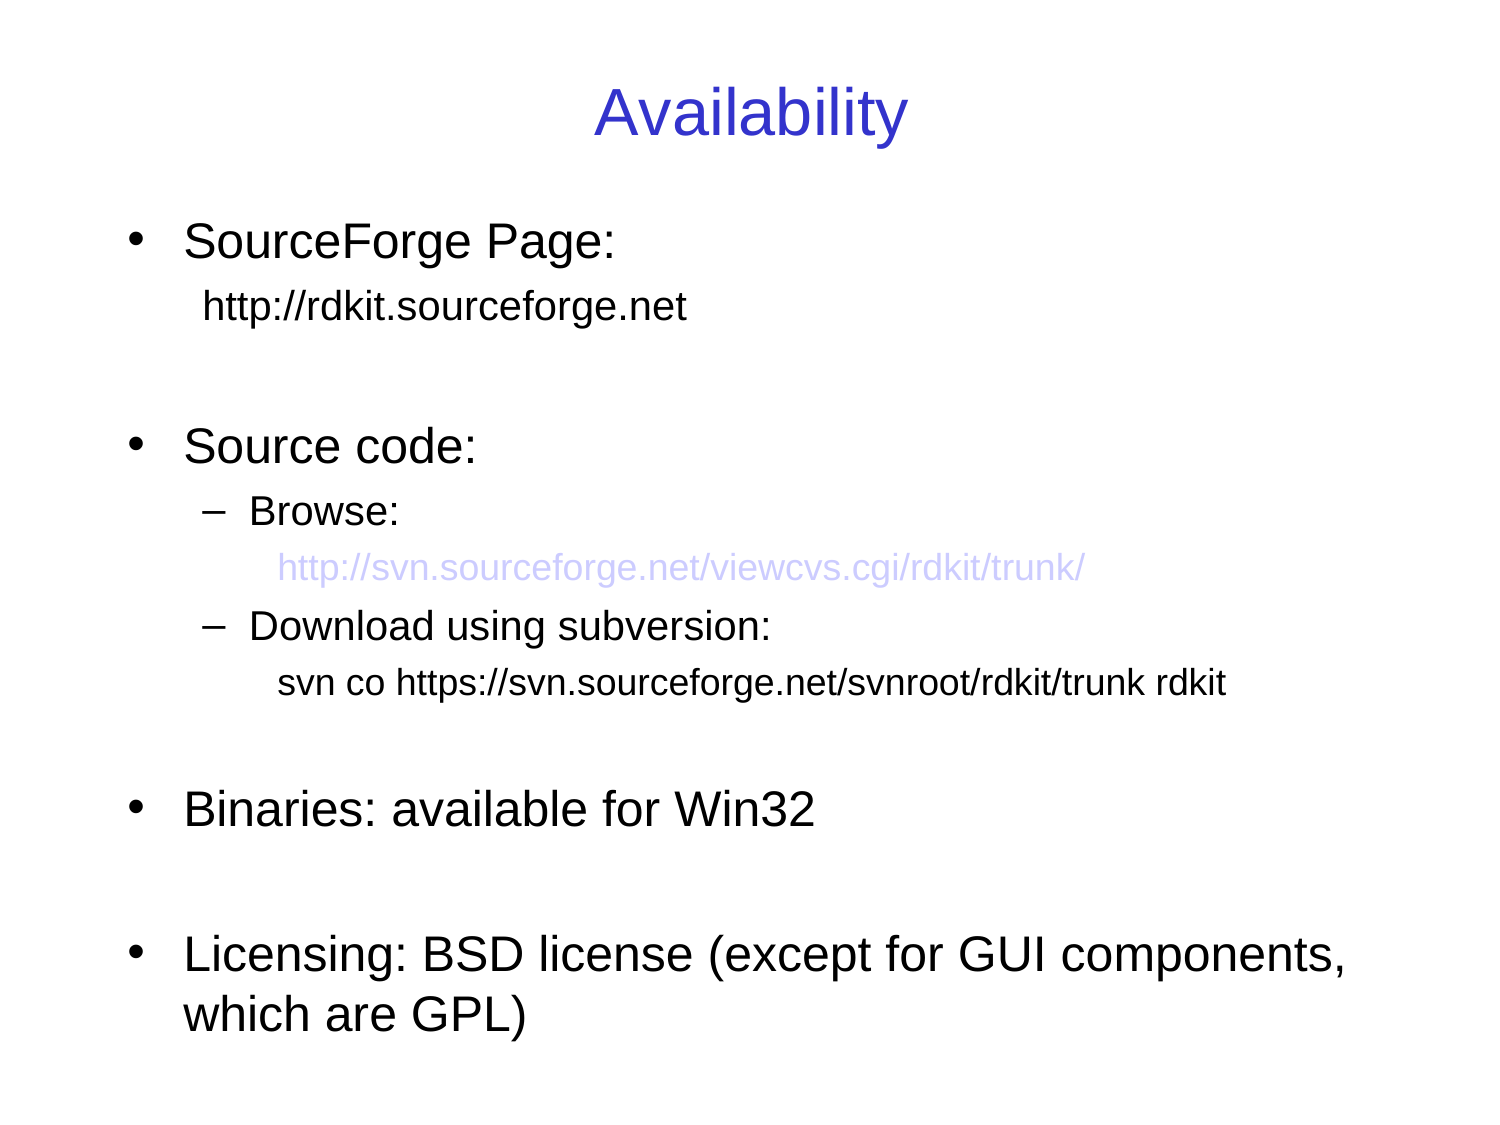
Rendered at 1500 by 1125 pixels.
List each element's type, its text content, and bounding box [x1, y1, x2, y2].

title Availability [116, 14, 1388, 200]
list SourceForge Page: http://rdkit.sourceforge.net Source code: Browse: http://svn.sourceforge.net/viewcvs.cgi/rdkit/trunk/ Download using subversion: svn co https://svn.sourceforge.net/svnroot/rdkit/trunk rdkit Binaries: available for Win32 Licensing: BSD license (except for GUI components, which are GPL) [112, 200, 1388, 1049]
